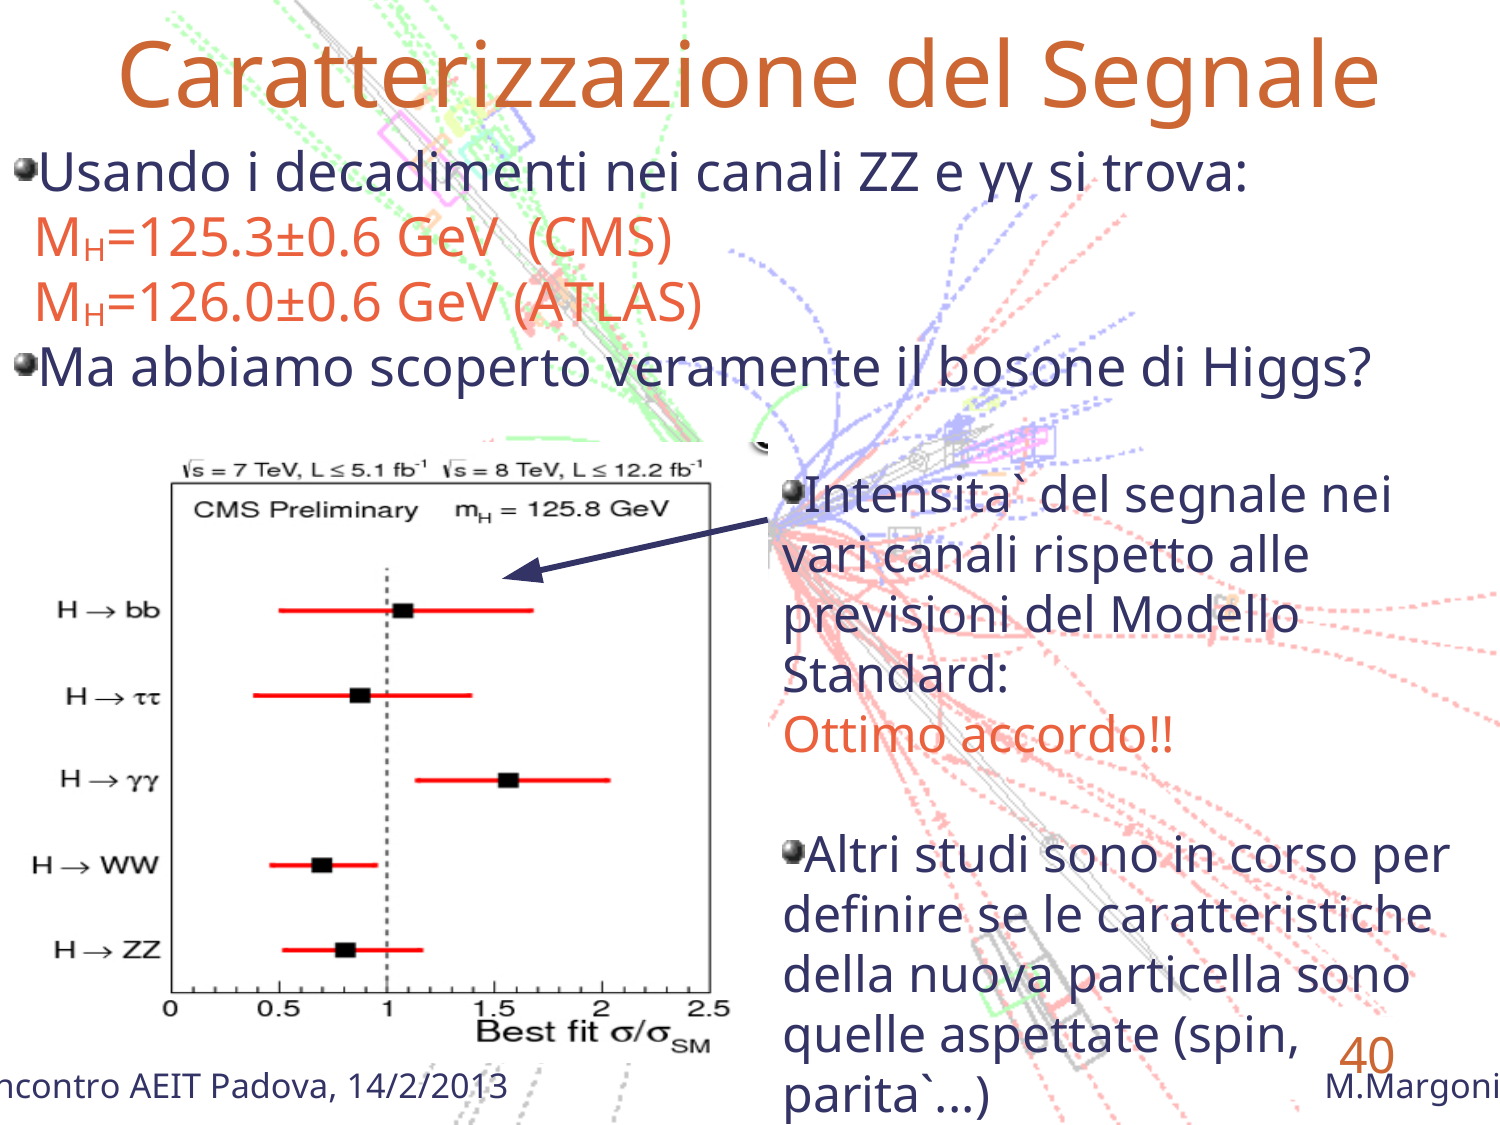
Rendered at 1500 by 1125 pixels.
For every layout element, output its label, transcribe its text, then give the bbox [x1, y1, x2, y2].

picture [0, 441, 1500, 1125]
text_box Usando i decadimenti nei canali ZZ e γγ si trova: MH=125.3±0.6 GeV (CMS) MH=126.0±0.6 GeV (ATLAS) Ma abbiamo scoperto veramente il bosone di Higgs? [0, 129, 1500, 441]
picture [0, 0, 1500, 129]
title Caratterizzazione del Segnale [37, 3, 1463, 129]
text_box Intensita` del segnale nei vari canali rispetto alle previsioni del Modello Standard: Ottimo accordo!! Altri studi sono in corso per definire se le caratteristiche della nuova particella sono quelle aspettate (spin, parita`...) [767, 454, 1489, 1070]
